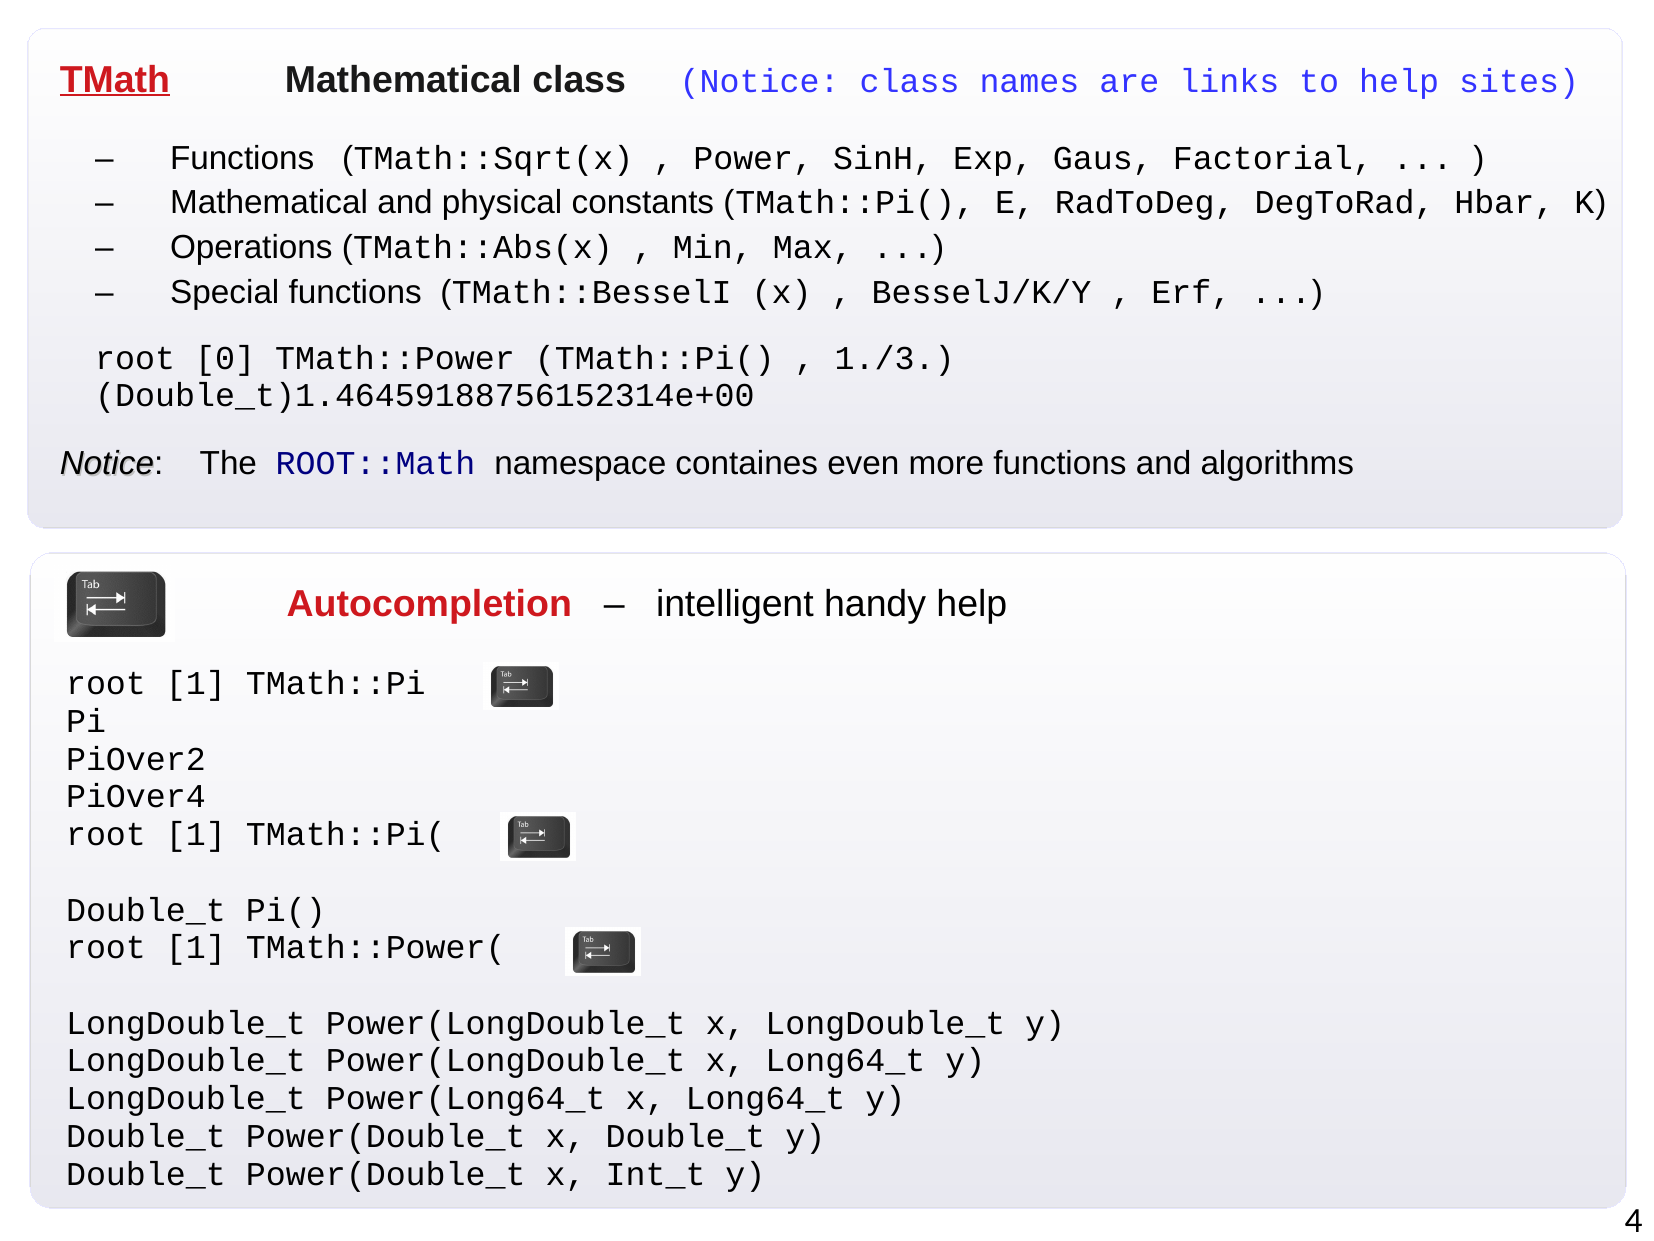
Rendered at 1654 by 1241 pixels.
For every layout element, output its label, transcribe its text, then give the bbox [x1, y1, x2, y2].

picture [483, 662, 559, 710]
text_box TMath Mathematical class (Notice: class names are links to help sites) – Functions (TMath::Sqrt(x) , Power, SinH, Exp, Gaus, Factorial, ... ) – Mathematical and physical constants (TMath::Pi(), E, RadToDeg, DegToRad, Hbar, K) – Operations (TMath::Abs(x) , Min, Max, ...) – Special functions (TMath::BesselI (x) , BesselJ/K/Y , Erf, ...) root [0] TMath::Power (TMath::Pi() , 1./3.) (Double_t)1.46459188756152314e+00 Notice: The ROOT::Math namespace containes even more functions and algorithms [45, 50, 1636, 493]
text_box [29, 552, 1627, 1209]
text_box Autocompletion – intelligent handy help root [1] TMath::Pi Pi PiOver2 PiOver4 root [1] TMath::Pi( Double_t Pi() root [1] TMath::Power( LongDouble_t Power(LongDouble_t x, LongDouble_t y) LongDouble_t Power(LongDouble_t x, Long64_t y) LongDouble_t Power(Long64_t x, Long64_t y) Double_t Power(Double_t x, Double_t y) Double_t Power(Double_t x, Int_t y) [51, 575, 1426, 1241]
picture [565, 927, 641, 976]
picture [500, 812, 576, 861]
picture [54, 565, 175, 642]
text_box [27, 28, 1623, 529]
